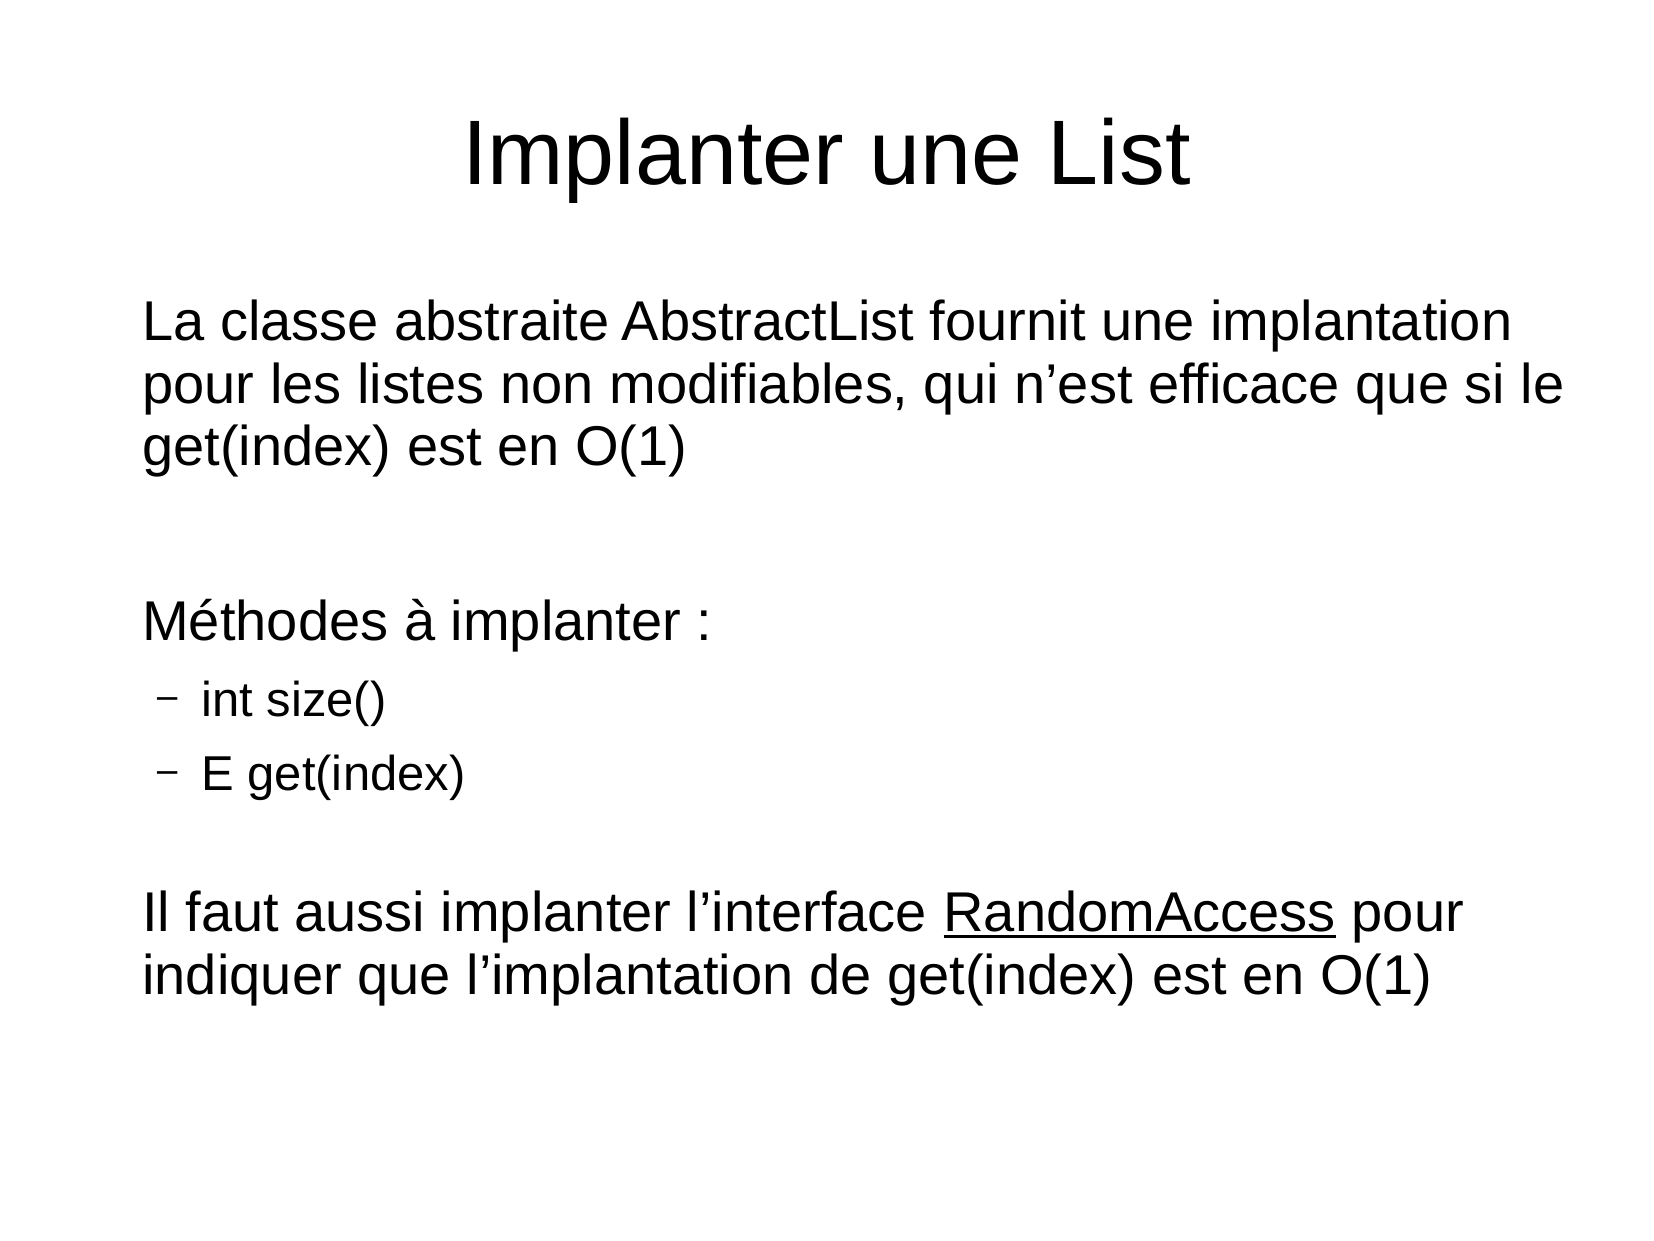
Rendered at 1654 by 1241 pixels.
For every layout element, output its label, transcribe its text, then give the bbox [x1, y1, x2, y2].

title Implanter une List [82, 49, 1571, 257]
list La classe abstraite AbstractList fournit une implantation pour les listes non modifiables, qui n’est efficace que si le get(index) est en O(1) Méthodes à implanter : int size() E get(index) Il faut aussi implanter l’interface RandomAccess pour indiquer que l’implantation de get(index) est en O(1) [82, 290, 1571, 1010]
